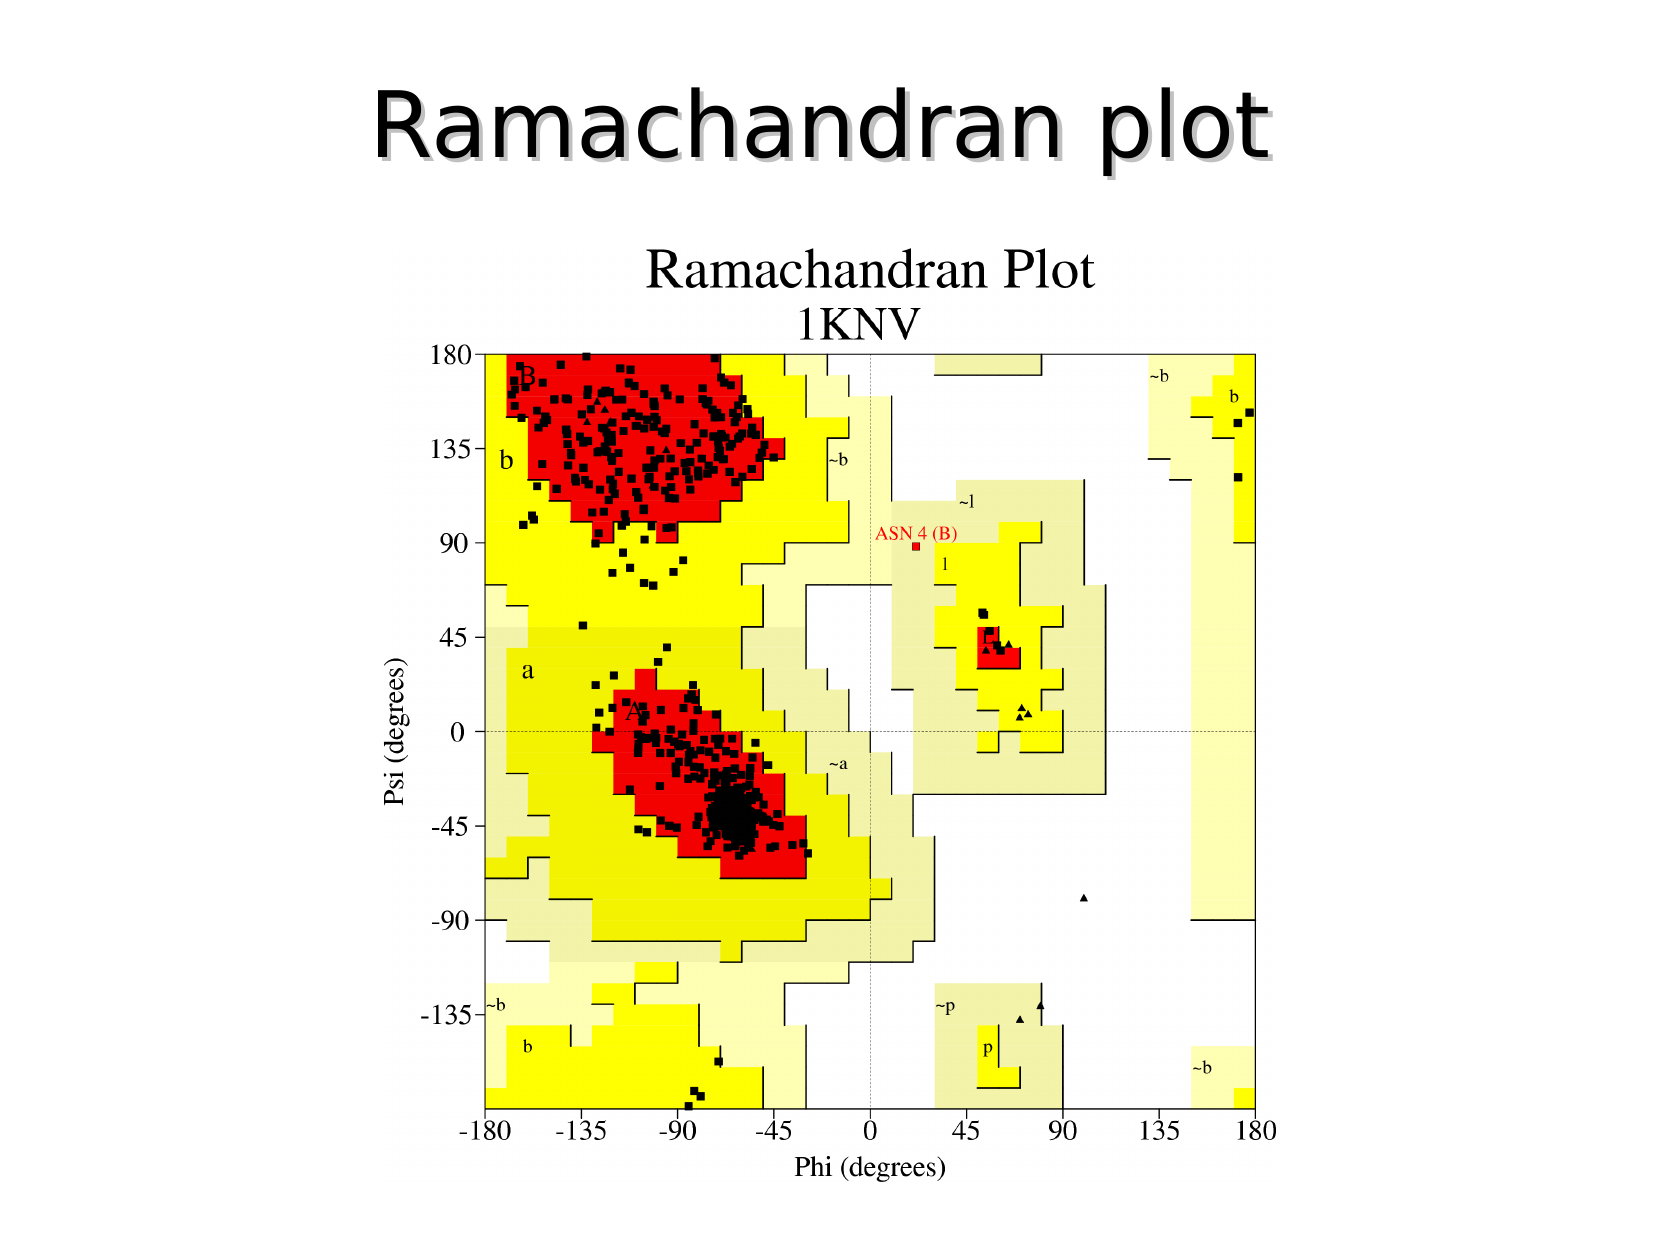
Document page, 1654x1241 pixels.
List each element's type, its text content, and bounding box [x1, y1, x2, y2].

picture [383, 248, 1276, 1182]
title Ramachandran plot [76, 29, 1565, 222]
